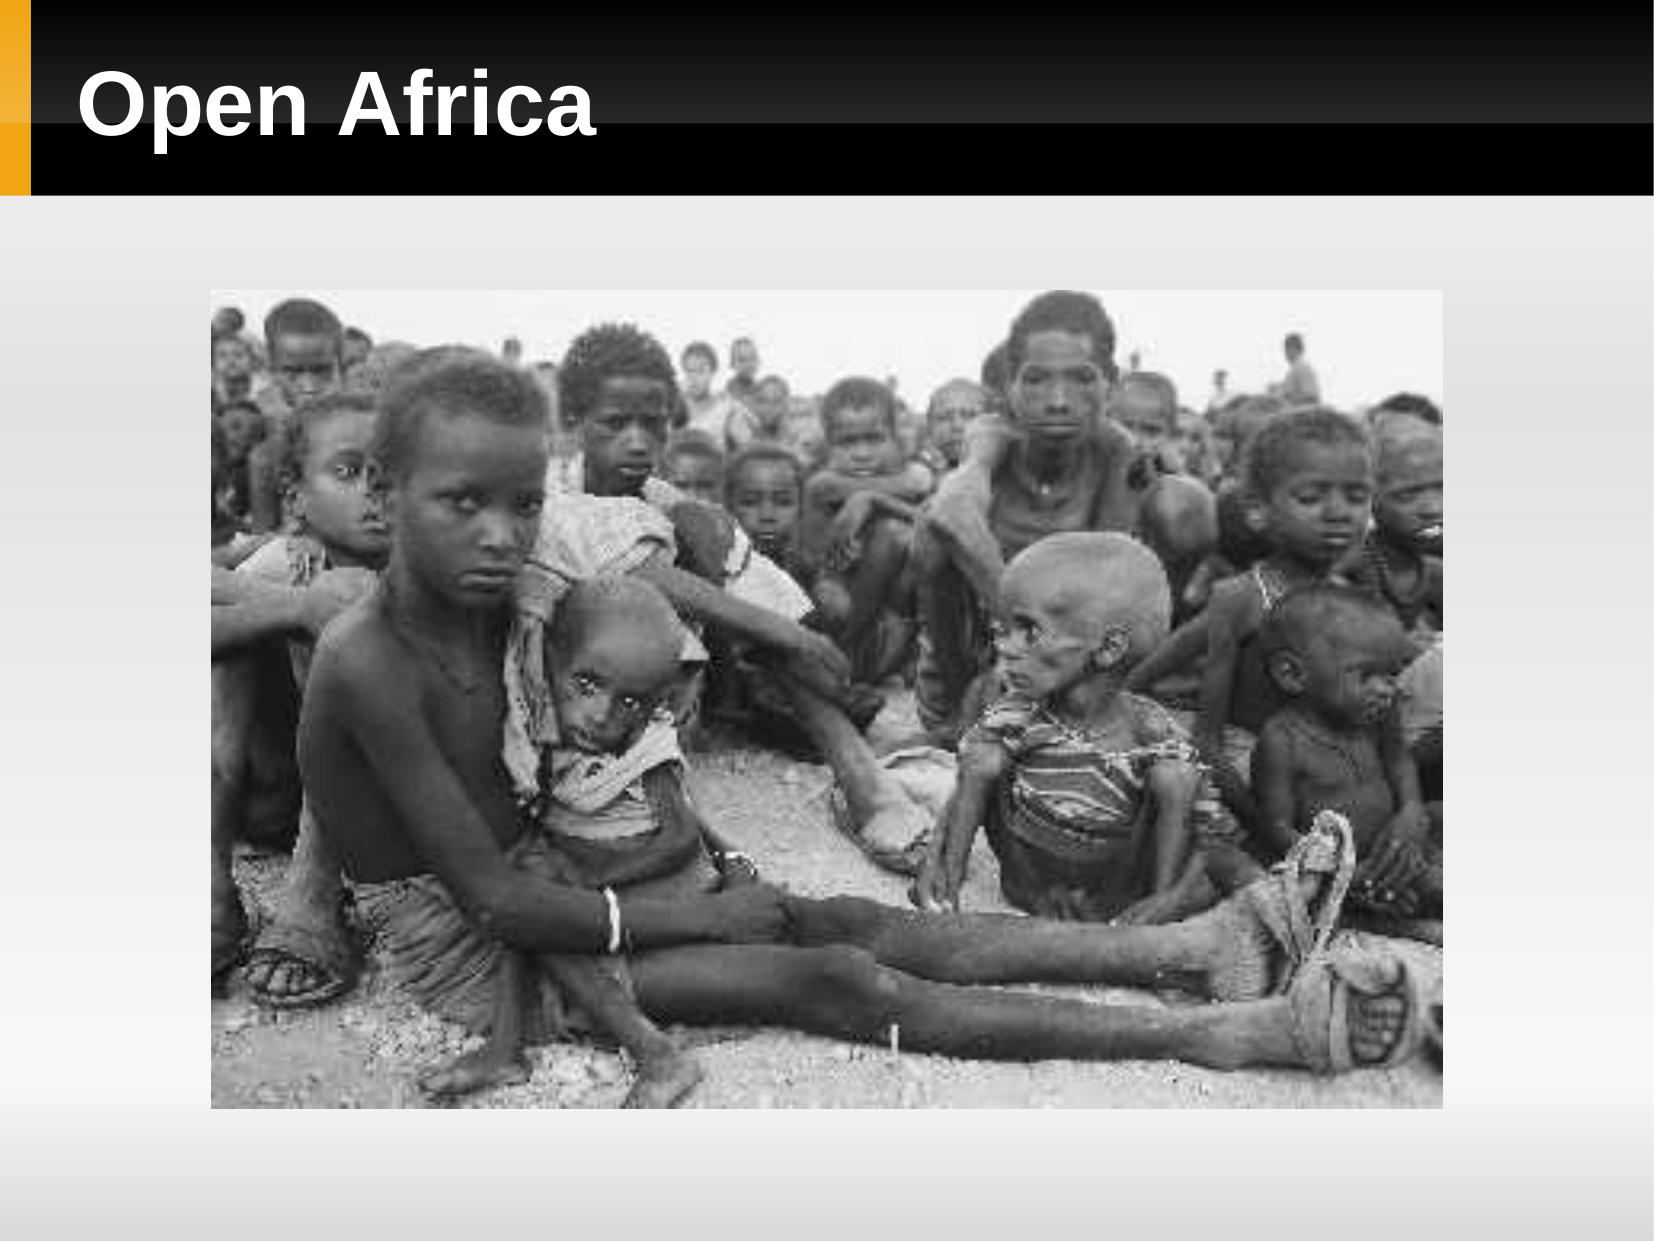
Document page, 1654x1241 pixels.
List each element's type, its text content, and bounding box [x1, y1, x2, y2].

title Open Africa [76, 0, 1565, 208]
picture [0, 0, 1654, 1241]
